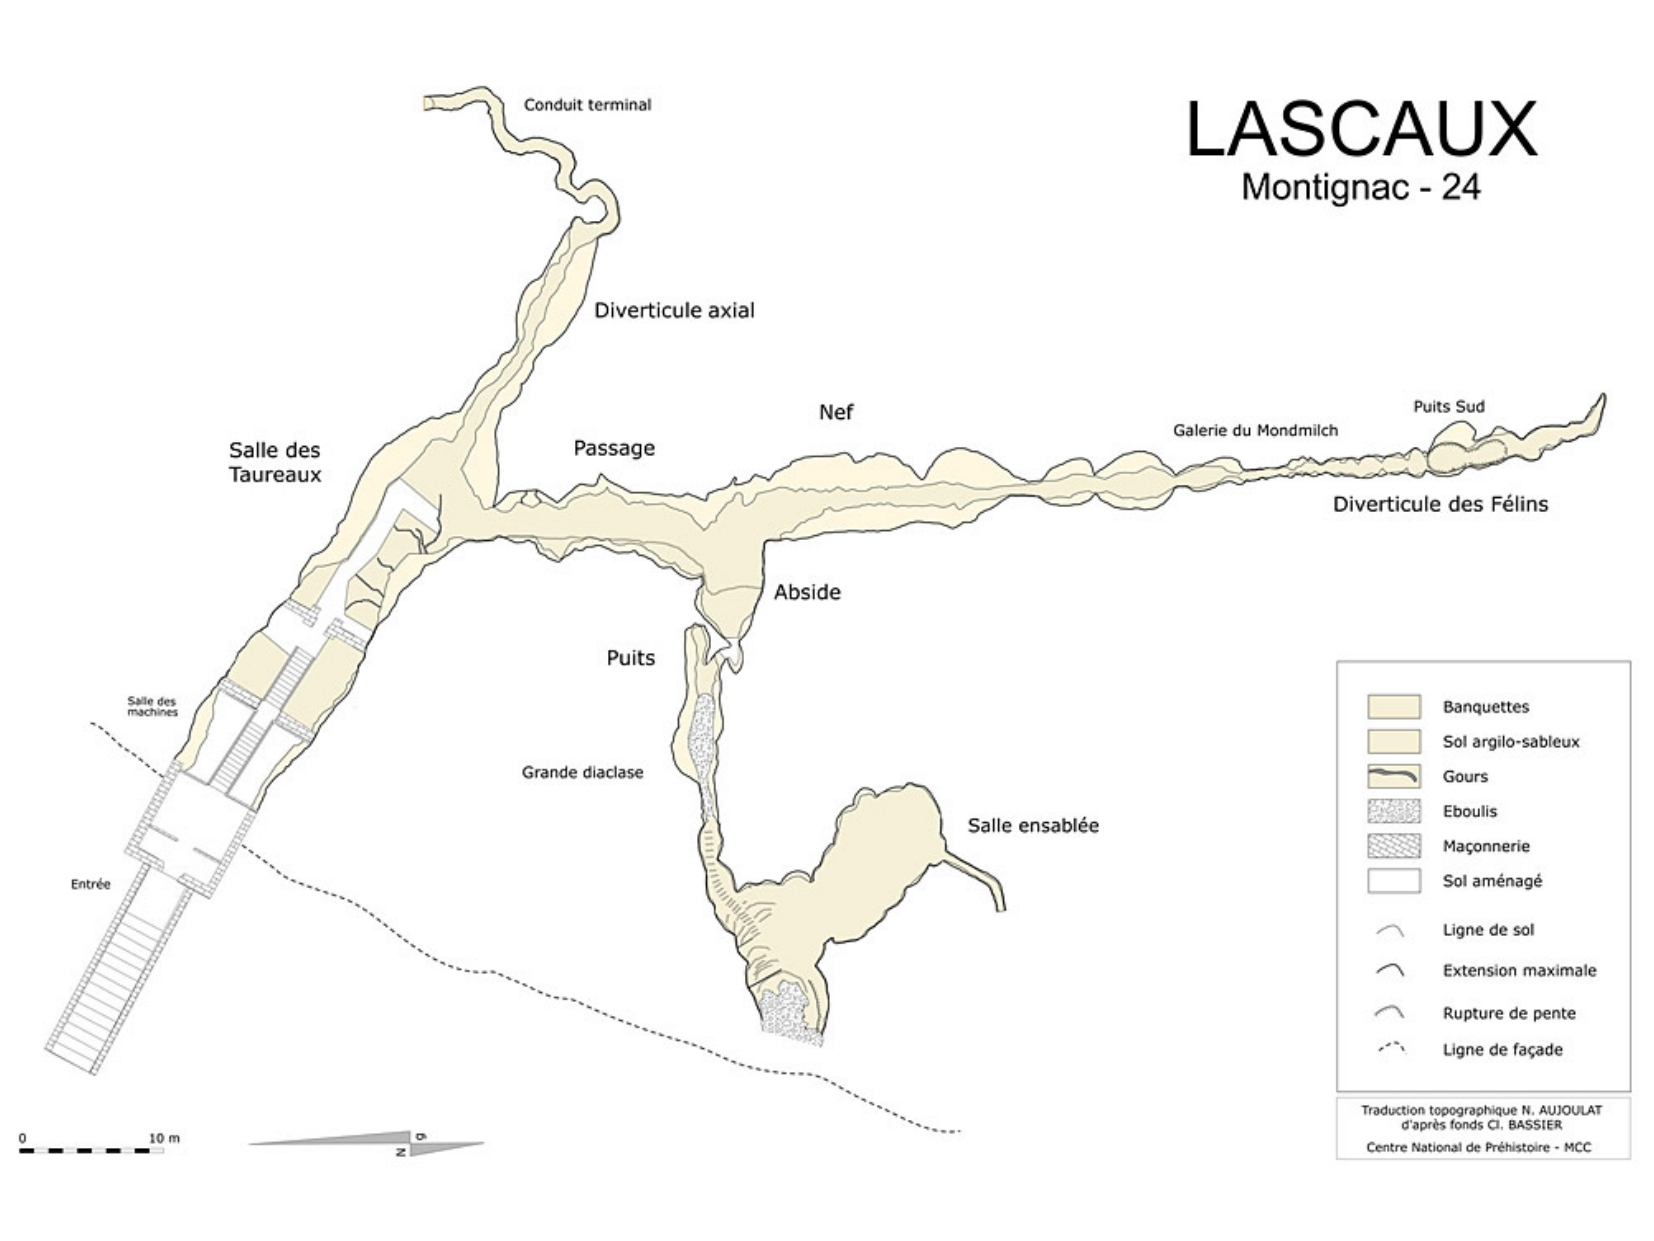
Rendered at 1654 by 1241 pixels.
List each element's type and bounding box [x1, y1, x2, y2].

picture [3, 60, 1650, 1181]
